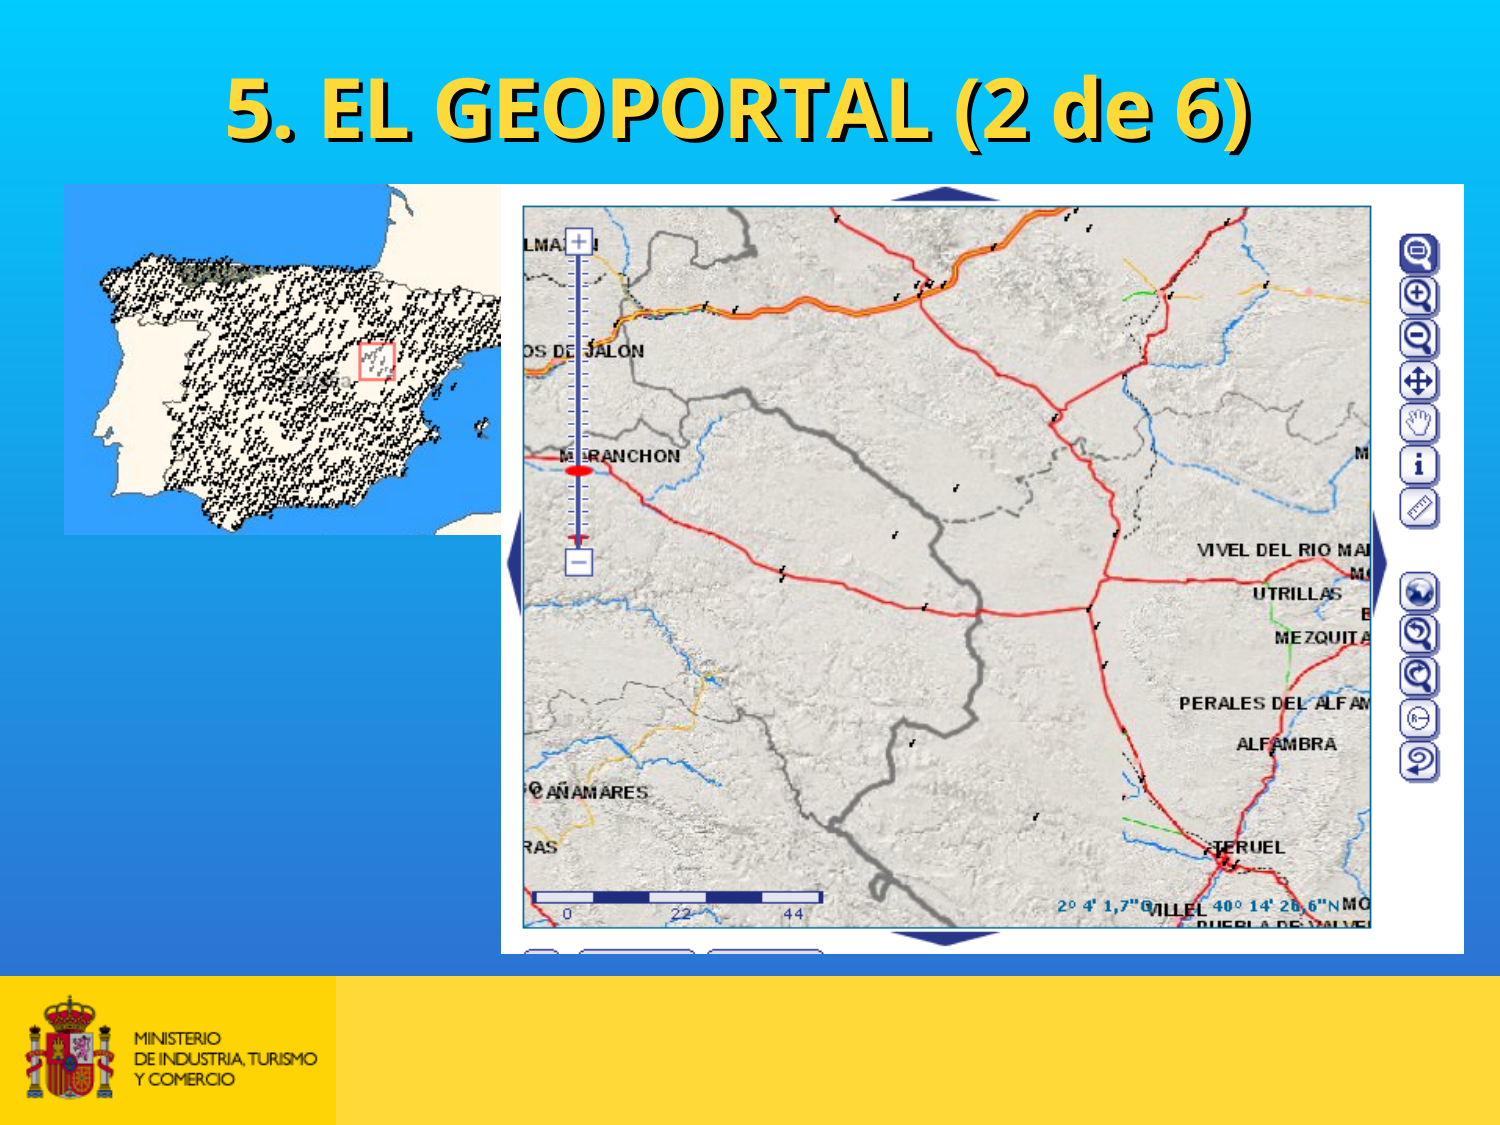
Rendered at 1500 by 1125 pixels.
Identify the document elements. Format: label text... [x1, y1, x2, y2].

title 5. EL GEOPORTAL (2 de 6) [99, 37, 1375, 173]
picture [64, 185, 1464, 954]
